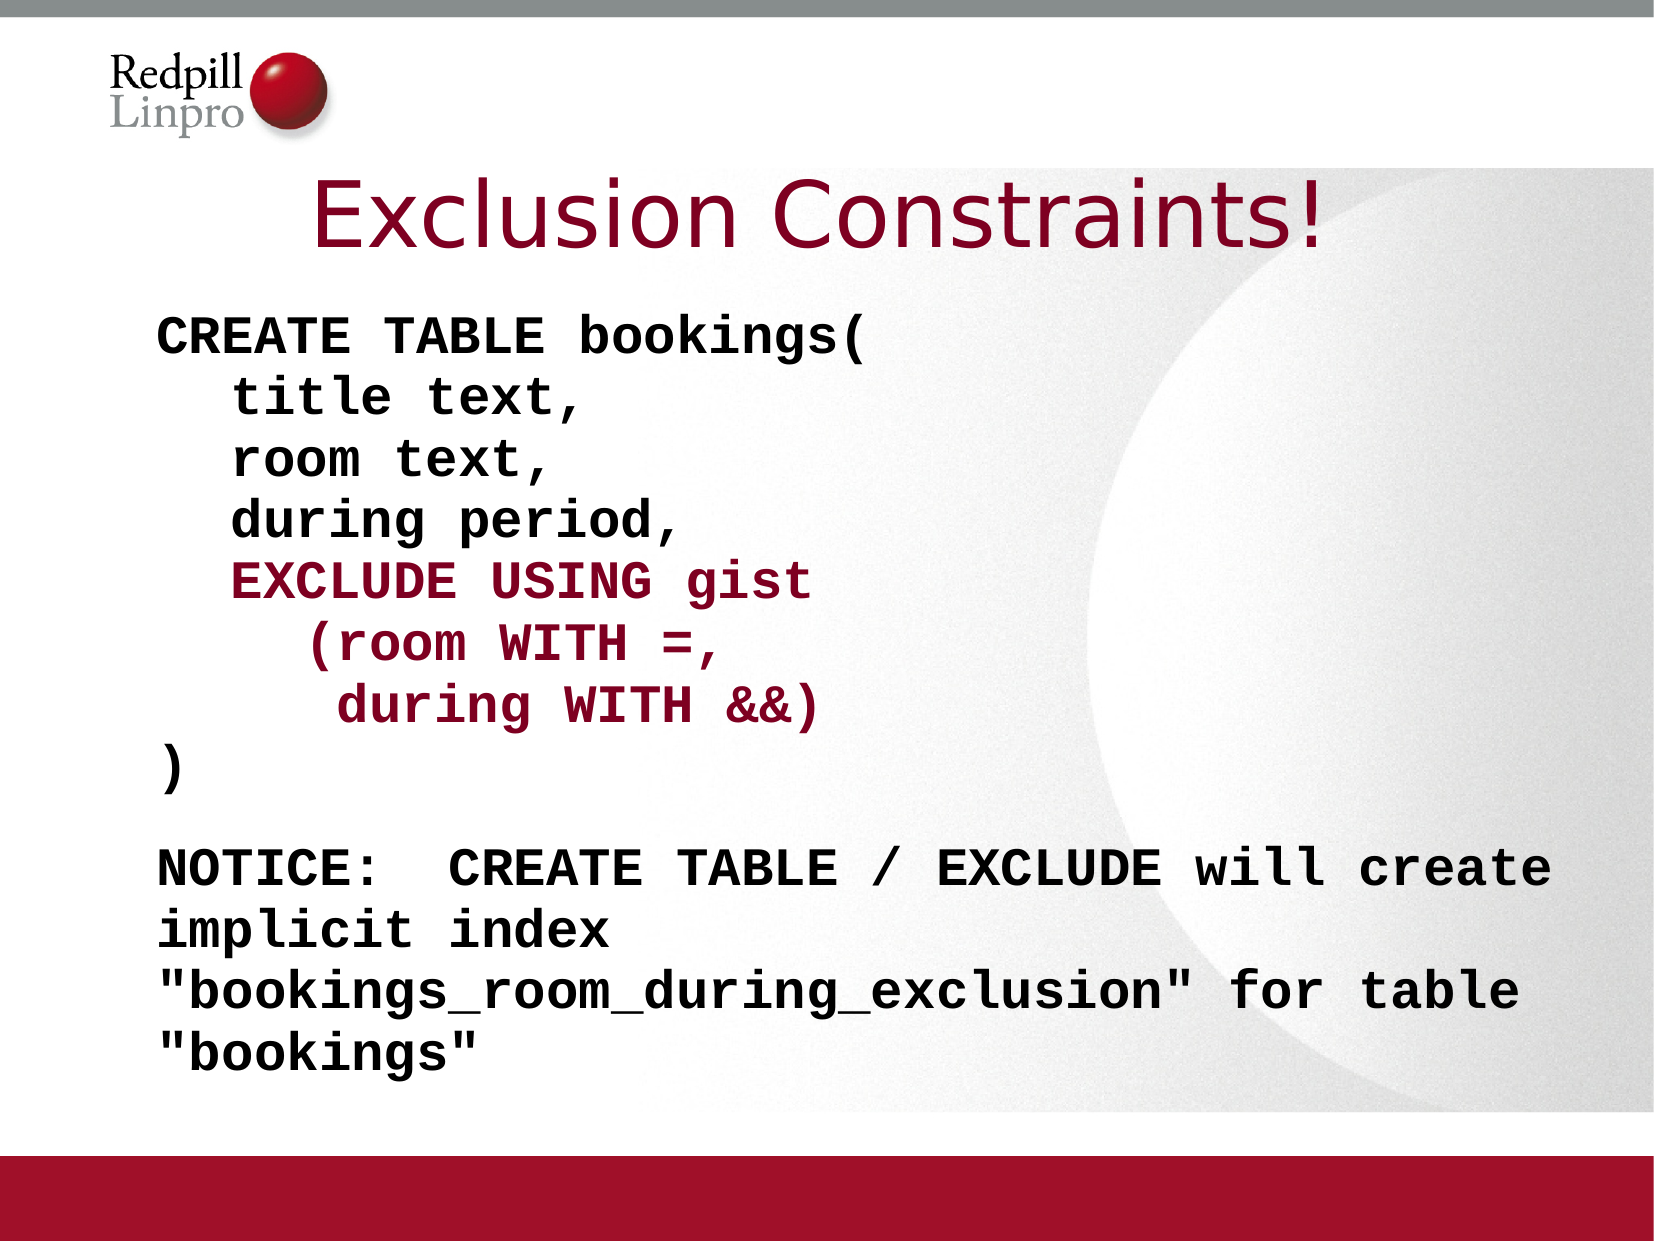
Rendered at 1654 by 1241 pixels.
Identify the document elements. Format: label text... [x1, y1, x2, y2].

list CREATE TABLE bookings( title text, room text, during period, EXCLUDE USING gist (room WITH =, during WITH &&) ) NOTICE: CREATE TABLE / EXCLUDE will create implicit index "bookings_room_during_exclusion" for table "bookings" [85, 307, 1574, 1112]
title Exclusion Constraints! [76, 147, 1565, 285]
picture [0, 0, 1654, 1241]
